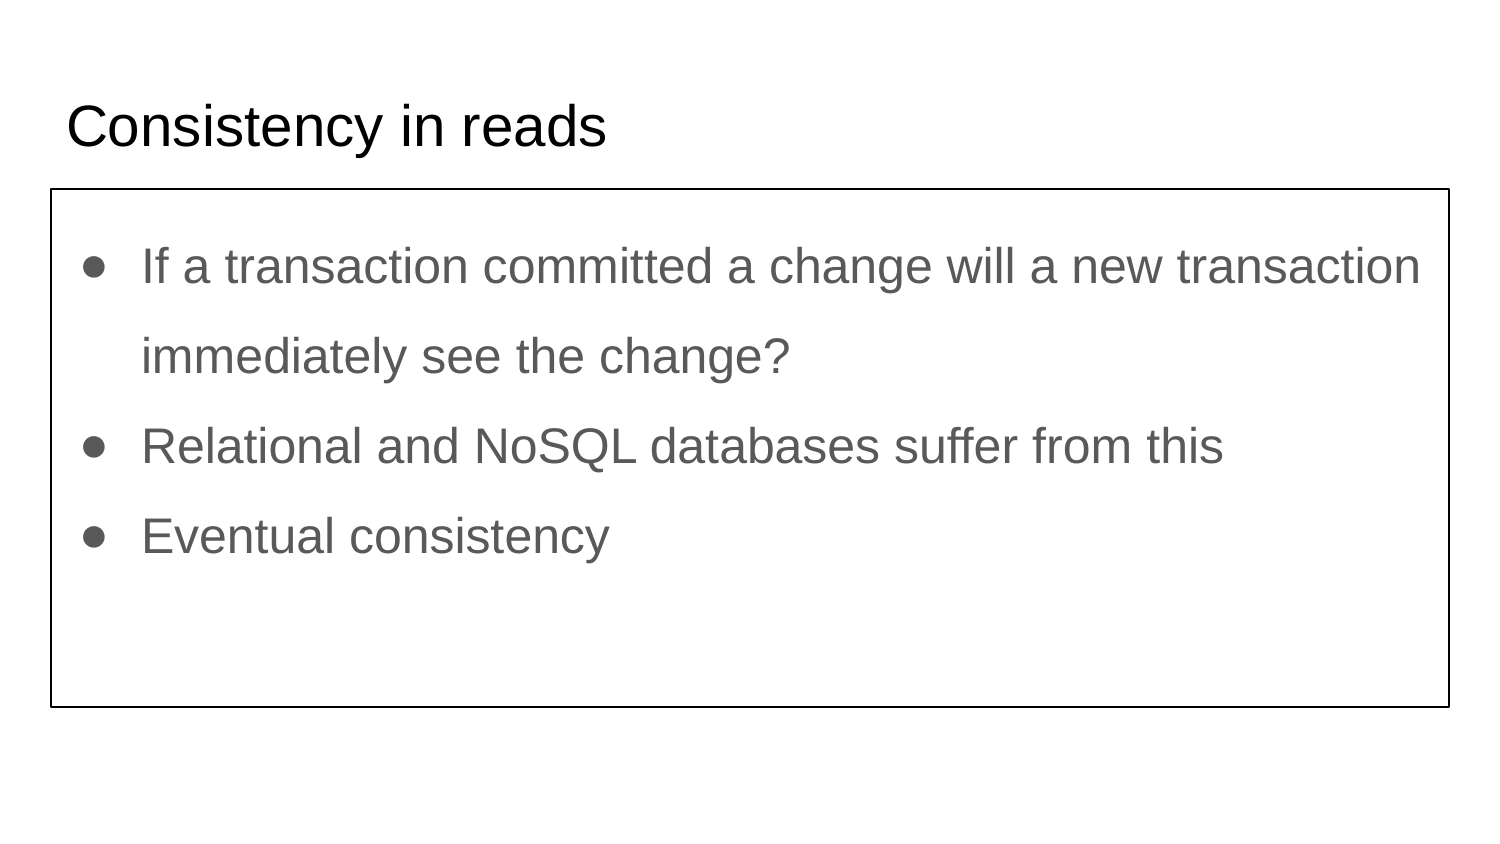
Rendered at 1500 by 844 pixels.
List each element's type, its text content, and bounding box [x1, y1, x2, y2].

list If a transaction committed a change will a new transaction immediately see the change? Relational and NoSQL databases suffer from this Eventual consistency [51, 189, 1449, 708]
title Consistency in reads [51, 72, 1449, 167]
